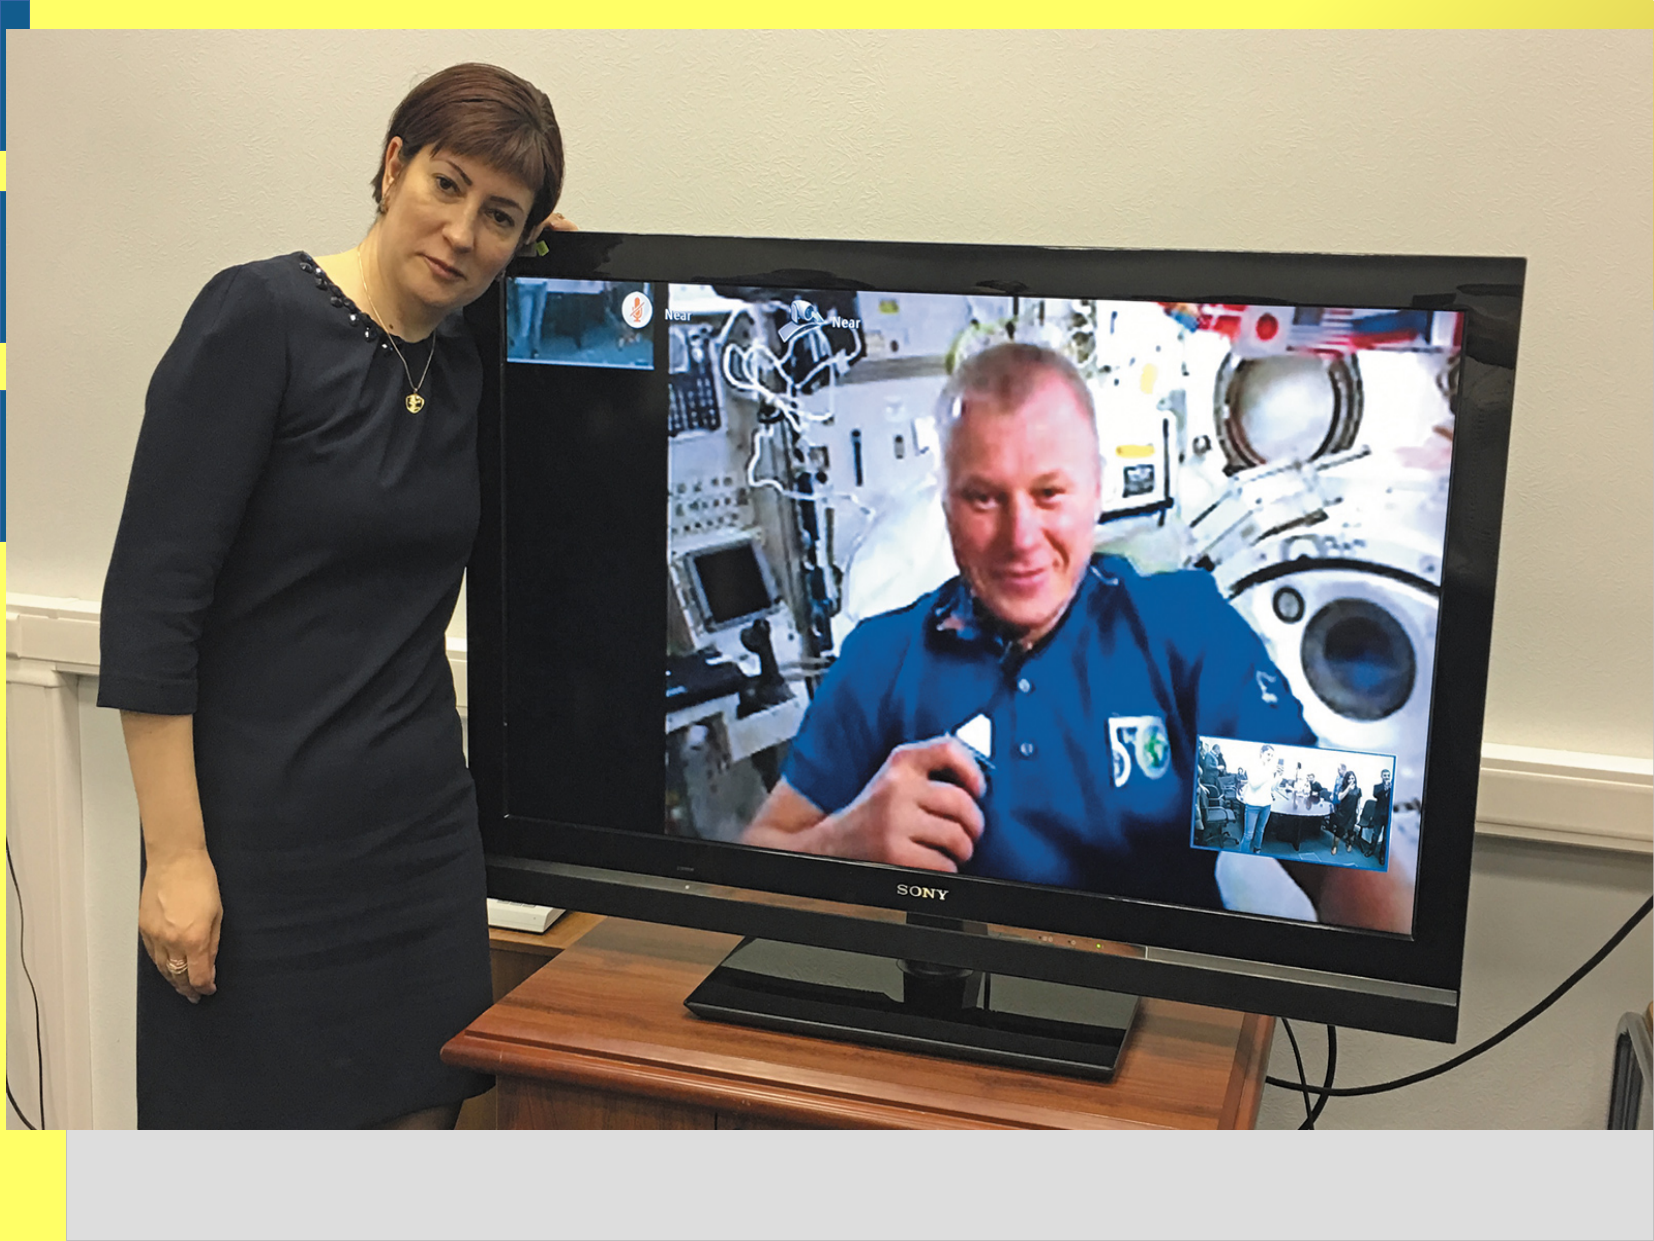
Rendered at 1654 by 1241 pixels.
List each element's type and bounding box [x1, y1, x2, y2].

picture [6, 29, 1654, 1130]
